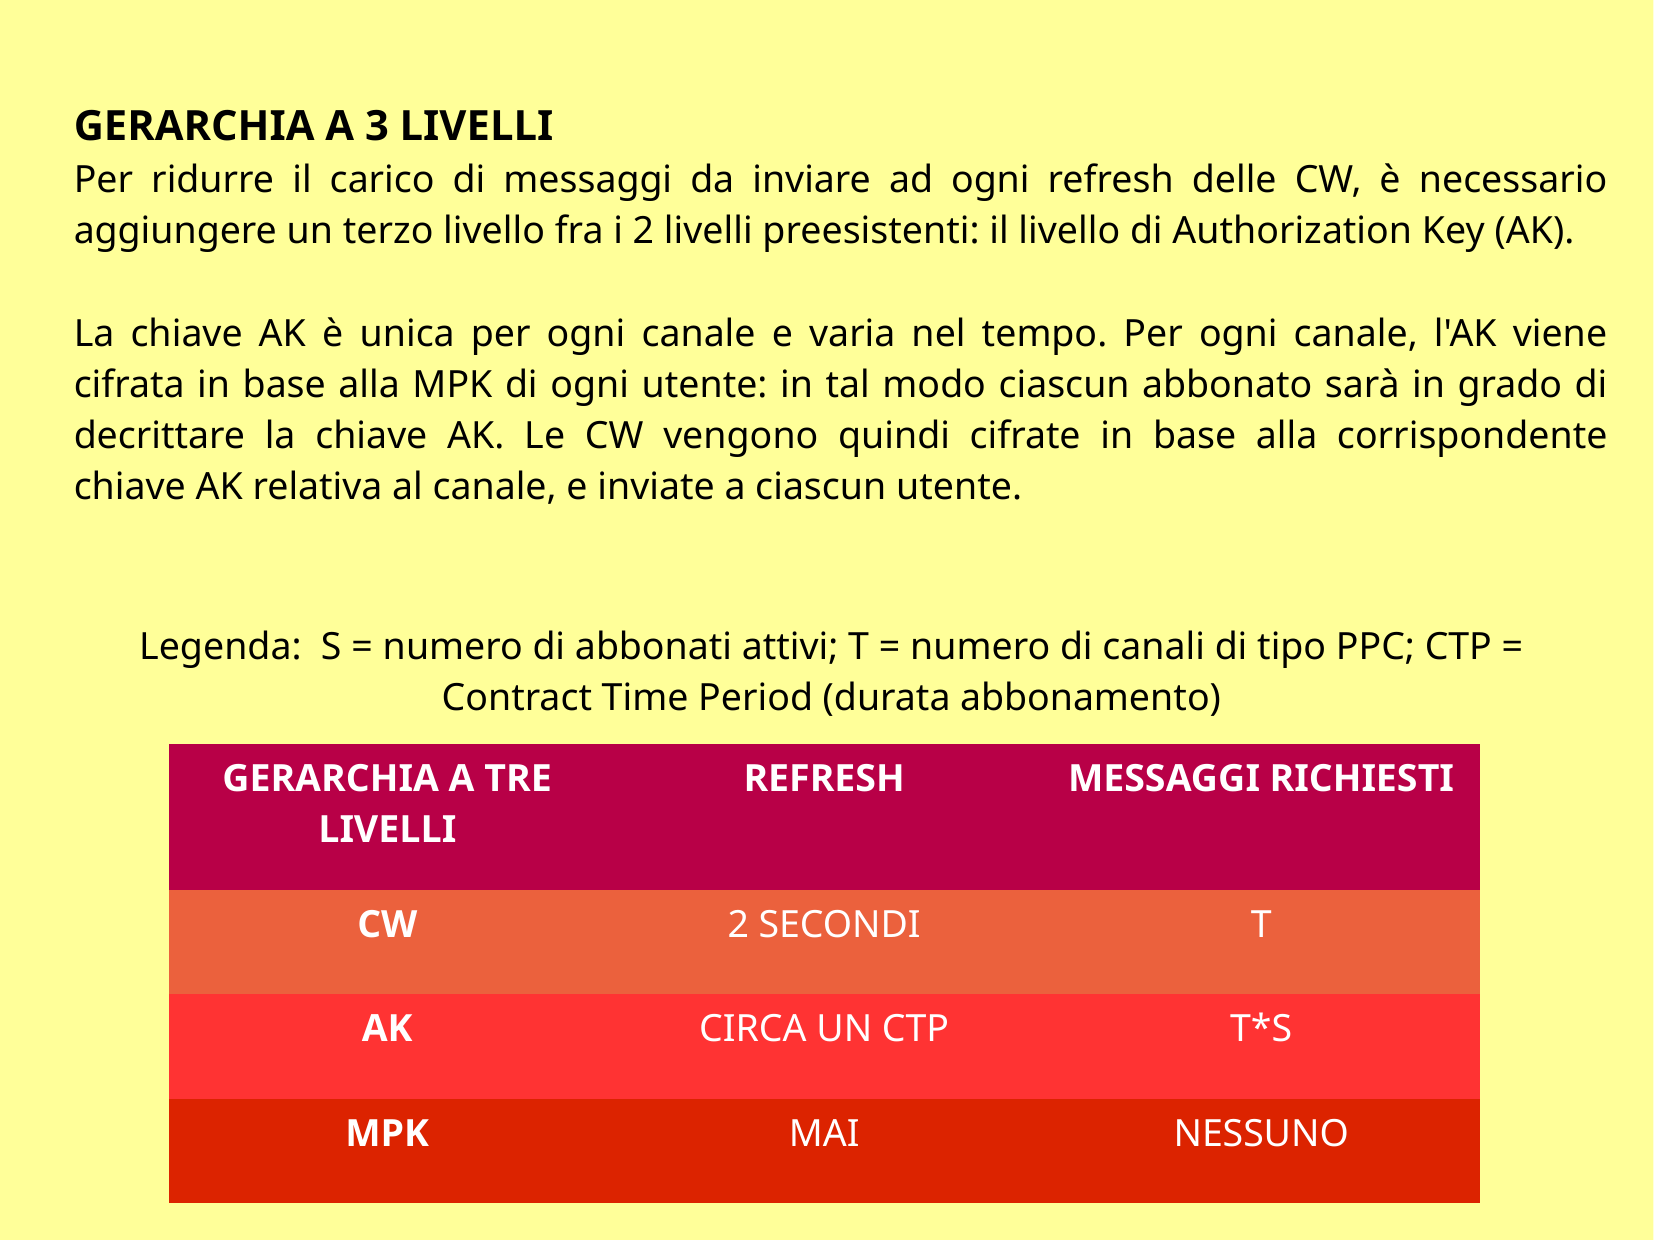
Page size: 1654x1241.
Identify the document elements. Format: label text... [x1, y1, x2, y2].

table_cell 2 SECONDI [606, 890, 1043, 994]
table_cell CIRCA UN CTP [606, 994, 1043, 1099]
table_cell T*S [1043, 994, 1480, 1099]
text_box GERARCHIA A 3 LIVELLI Per ridurre il carico di messaggi da inviare ad ogni refresh delle CW, è necessario aggiungere un terzo livello fra i 2 livelli preesistenti: il livello di Authorization Key (AK). La chiave AK è unica per ogni canale e varia nel tempo. Per ogni canale, l'AK viene cifrata in base alla MPK di ogni utente: in tal modo ciascun abbonato sarà in grado di decrittare la chiave AK. Le CW vengono quindi cifrate in base alla corrispondente chiave AK relativa al canale, e inviate a ciascun utente. [59, 88, 1625, 554]
table_header GERARCHIA A TRE LIVELLI [169, 744, 606, 890]
table_cell NESSUNO [1043, 1099, 1480, 1203]
table_cell MAI [606, 1099, 1043, 1203]
table_cell MPK [169, 1099, 606, 1203]
table_header REFRESH [606, 744, 1043, 890]
table_cell AK [169, 994, 606, 1099]
table_cell CW [169, 890, 606, 994]
table_header MESSAGGI RICHIESTI [1043, 744, 1480, 890]
table_cell T [1043, 890, 1480, 994]
text_box Legenda: S = numero di abbonati attivi; T = numero di canali di tipo PPC; CTP = Contract Time Period (durata abbonamento) [68, 612, 1595, 739]
